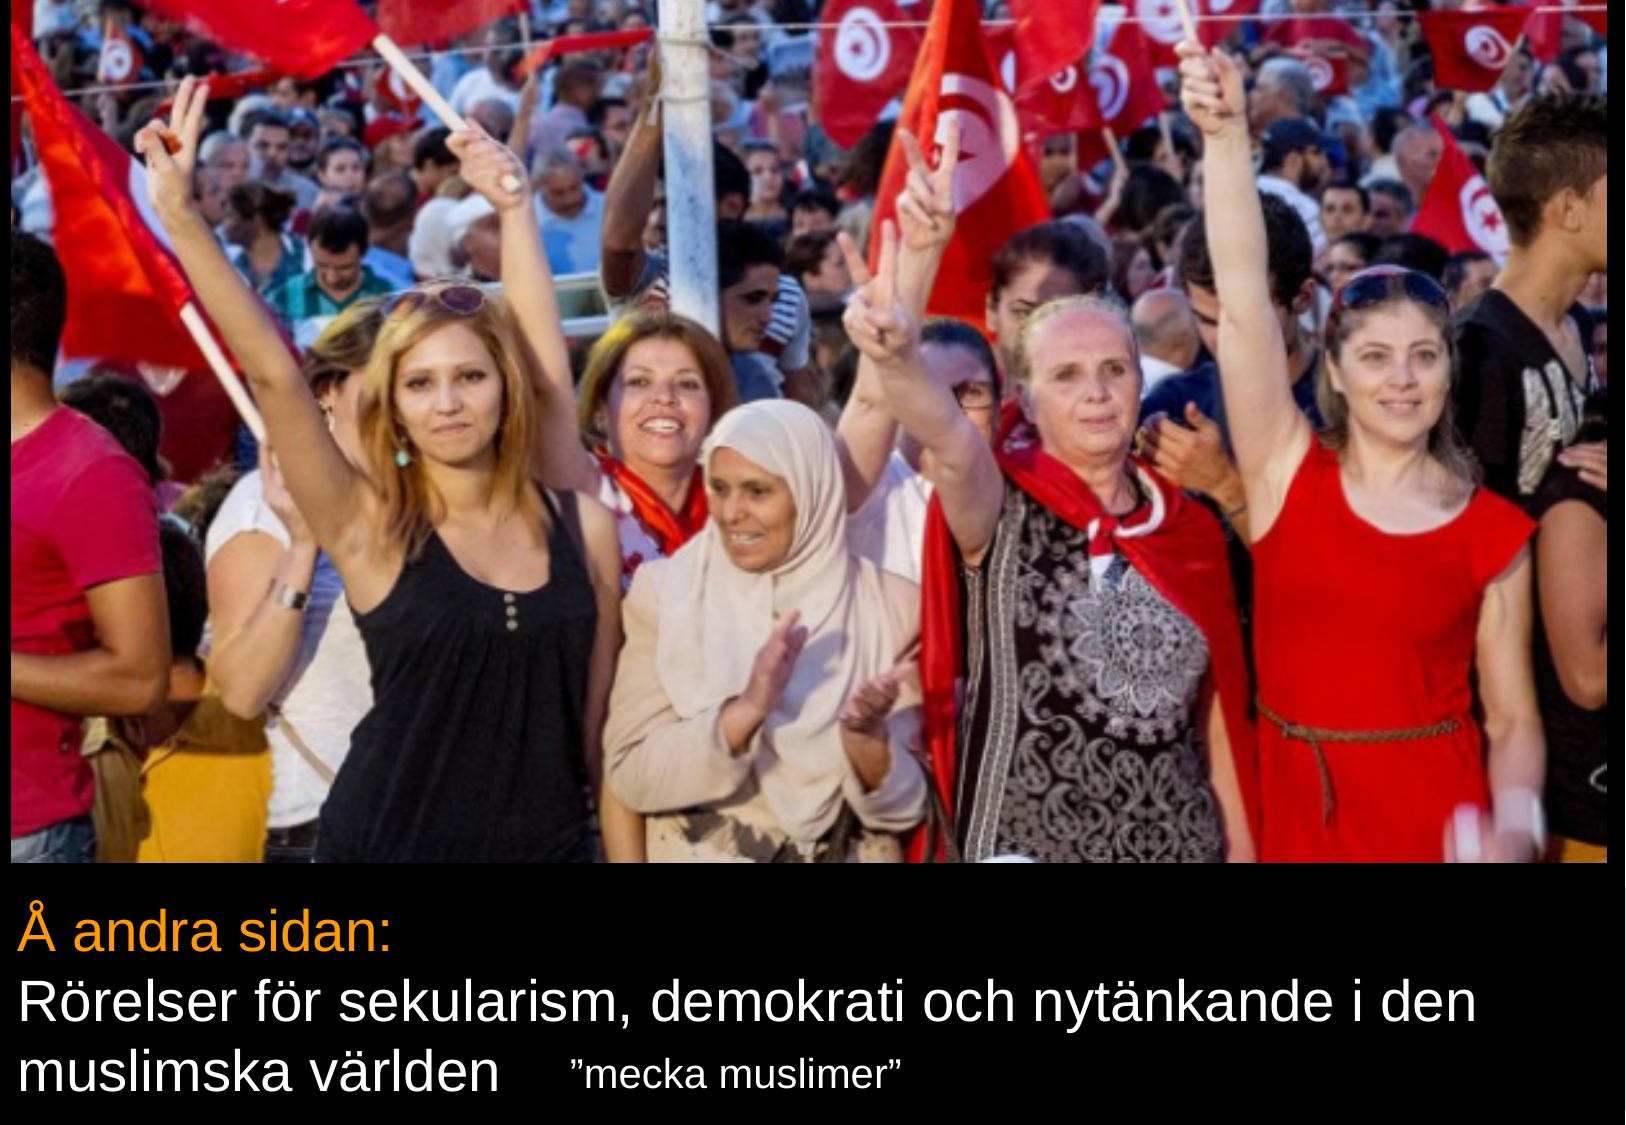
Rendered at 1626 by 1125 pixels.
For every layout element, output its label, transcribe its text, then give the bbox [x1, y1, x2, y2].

text_box ”mecka muslimer” [555, 1039, 945, 1125]
picture [11, 0, 1607, 863]
text_box Å andra sidan: Rörelser för sekularism, demokrati och nytänkande i den muslimska världen [2, 885, 1626, 1111]
